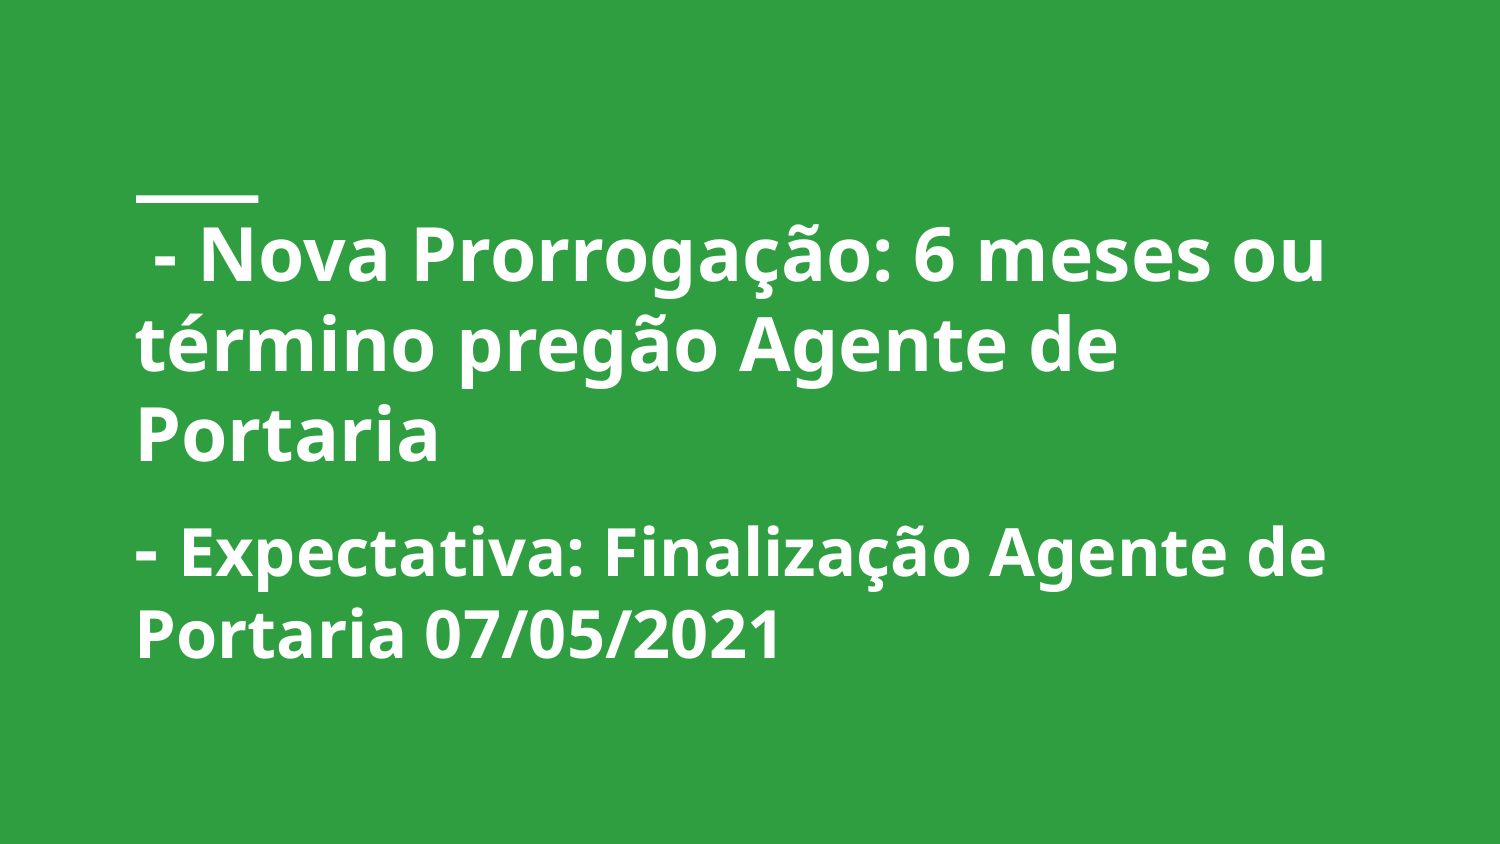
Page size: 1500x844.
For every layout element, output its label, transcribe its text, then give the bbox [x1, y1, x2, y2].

text_box - Nova Prorrogação: 6 meses ou término pregão Agente de Portaria - Expectativa: Finalização Agente de Portaria 07/05/2021 [119, 191, 1381, 441]
